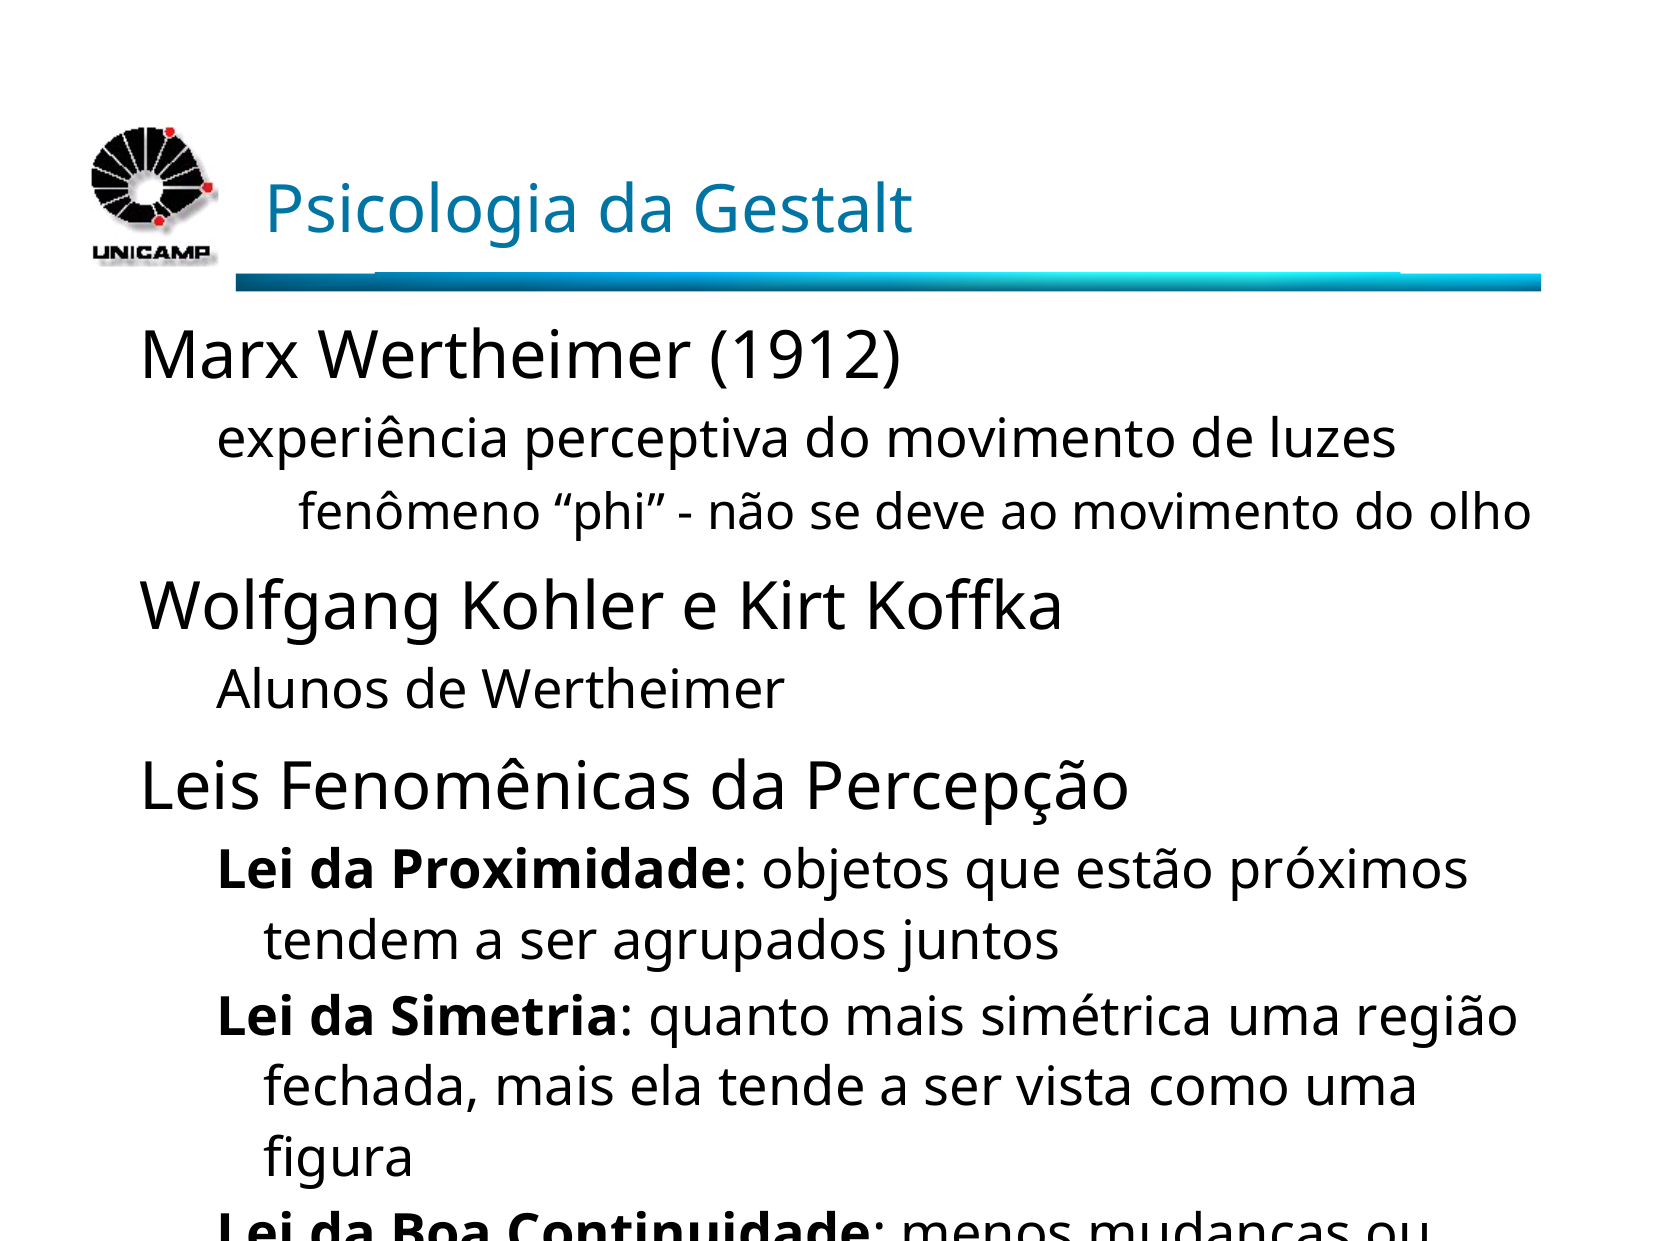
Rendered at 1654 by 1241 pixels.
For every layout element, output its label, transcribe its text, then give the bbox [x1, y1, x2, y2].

picture [125, 272, 1654, 295]
title Psicologia da Gestalt [264, 42, 1534, 250]
list Marx Wertheimer (1912) experiência perceptiva do movimento de luzes fenômeno “phi” - não se deve ao movimento do olho Wolfgang Kohler e Kirt Koffka Alunos de Wertheimer Leis Fenomênicas da Percepção Lei da Proximidade: objetos que estão próximos tendem a ser agrupados juntos Lei da Simetria: quanto mais simétrica uma região fechada, mais ela tende a ser vista como uma figura Lei da Boa Continuidade: menos mudanças ou interrupções em linhas retas ou levemente curvas [121, 309, 1534, 1232]
